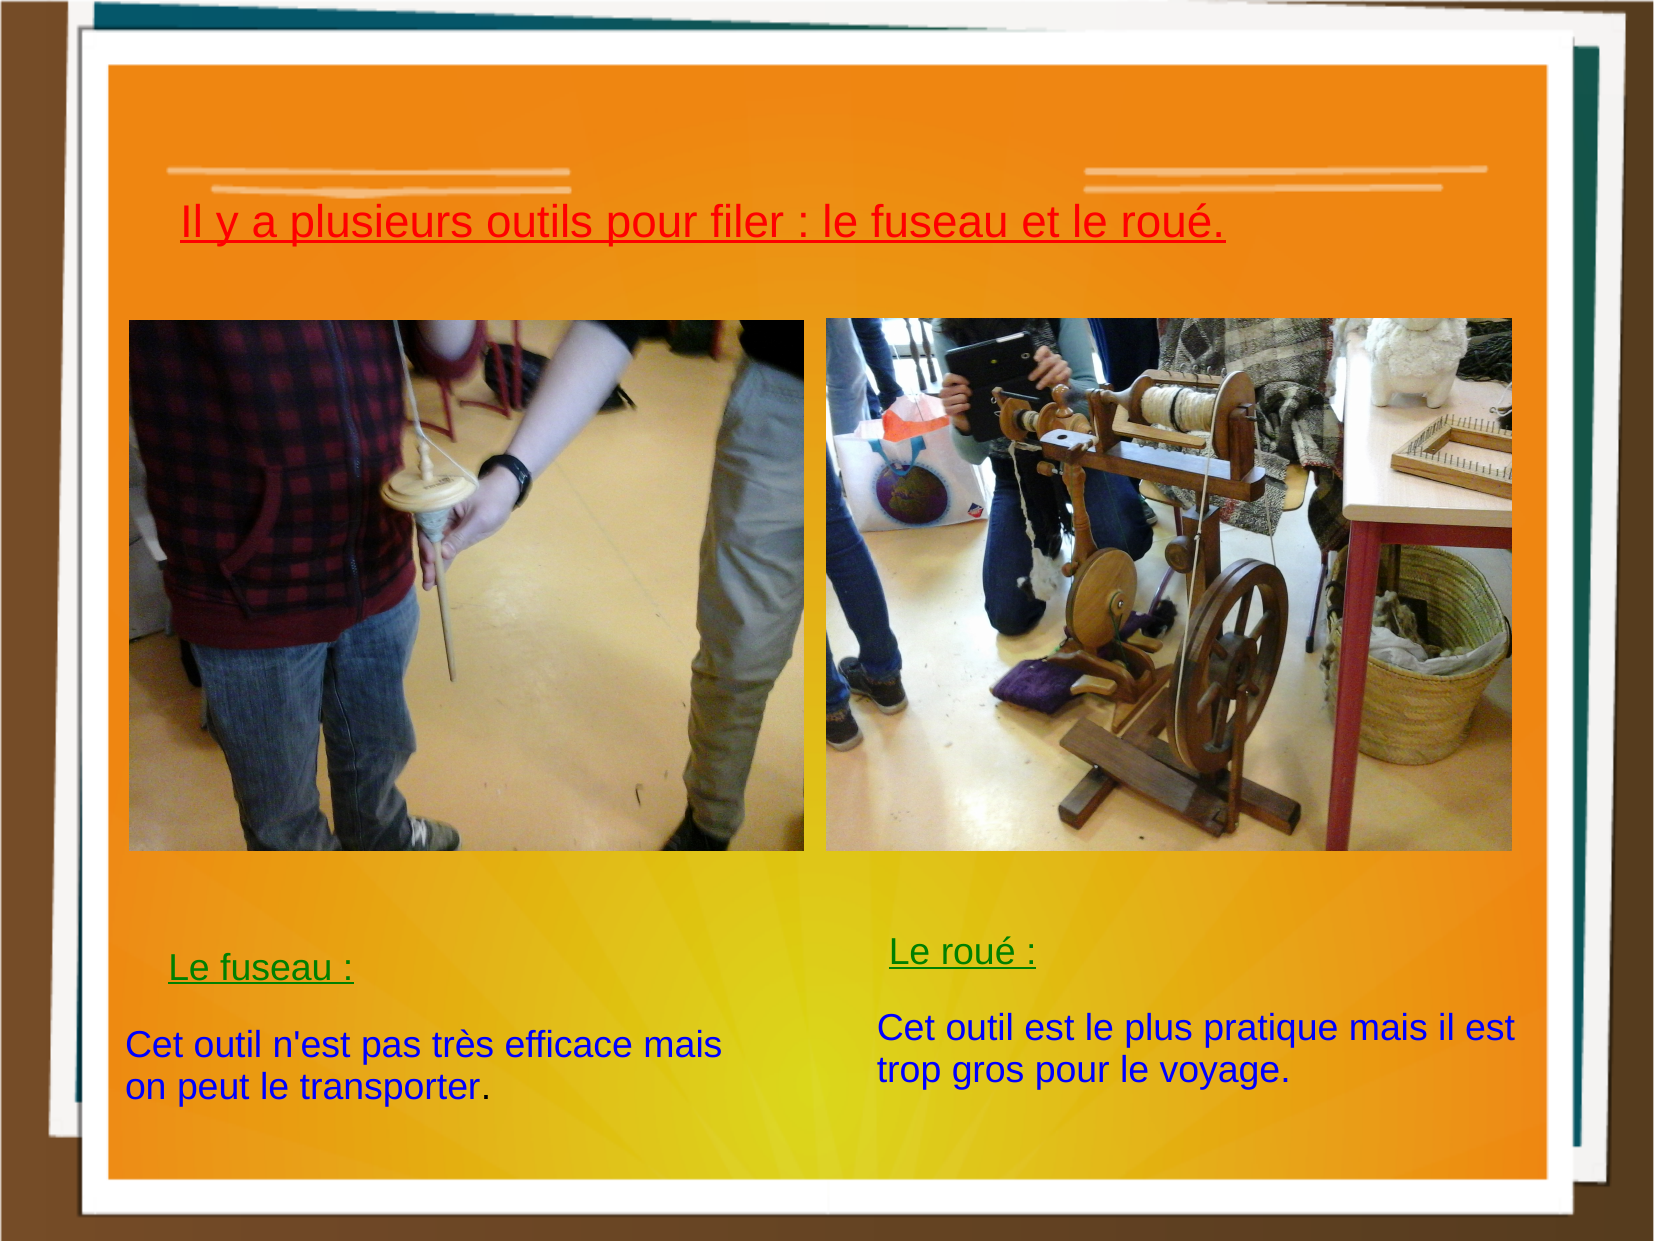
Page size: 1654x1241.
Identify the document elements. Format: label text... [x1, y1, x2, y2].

text_box Cet outil n'est pas très efficace mais on peut le transporter. [110, 1015, 784, 1115]
text_box Il y a plusieurs outils pour filer : le fuseau et le roué. [165, 188, 1430, 255]
text_box Le fuseau : [153, 938, 449, 996]
picture [0, 0, 1654, 1241]
text_box Le roué : [874, 923, 1217, 981]
text_box Cet outil est le plus pratique mais il est trop gros pour le voyage. [862, 999, 1536, 1099]
